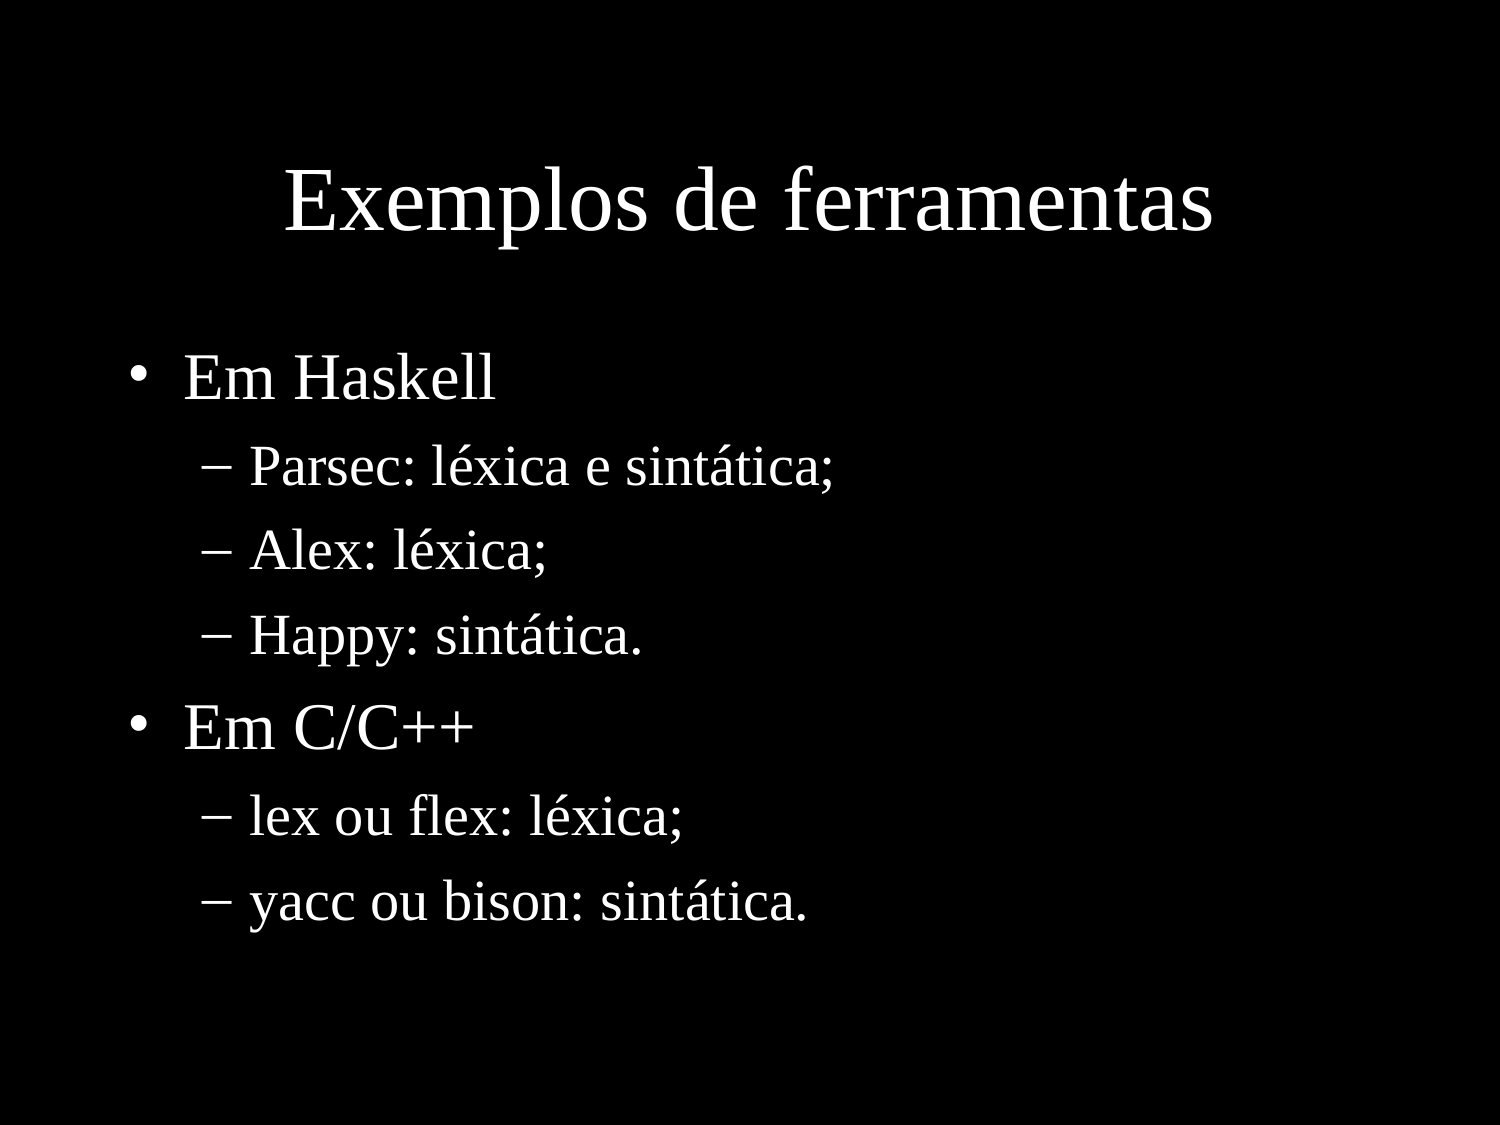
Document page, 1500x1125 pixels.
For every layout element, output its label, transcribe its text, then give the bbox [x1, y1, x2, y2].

title Exemplos de ferramentas [112, 99, 1388, 288]
list Em Haskell Parsec: léxica e sintática; Alex: léxica; Happy: sintática. Em C/C++ lex ou flex: léxica; yacc ou bison: sintática. [112, 324, 1388, 1001]
